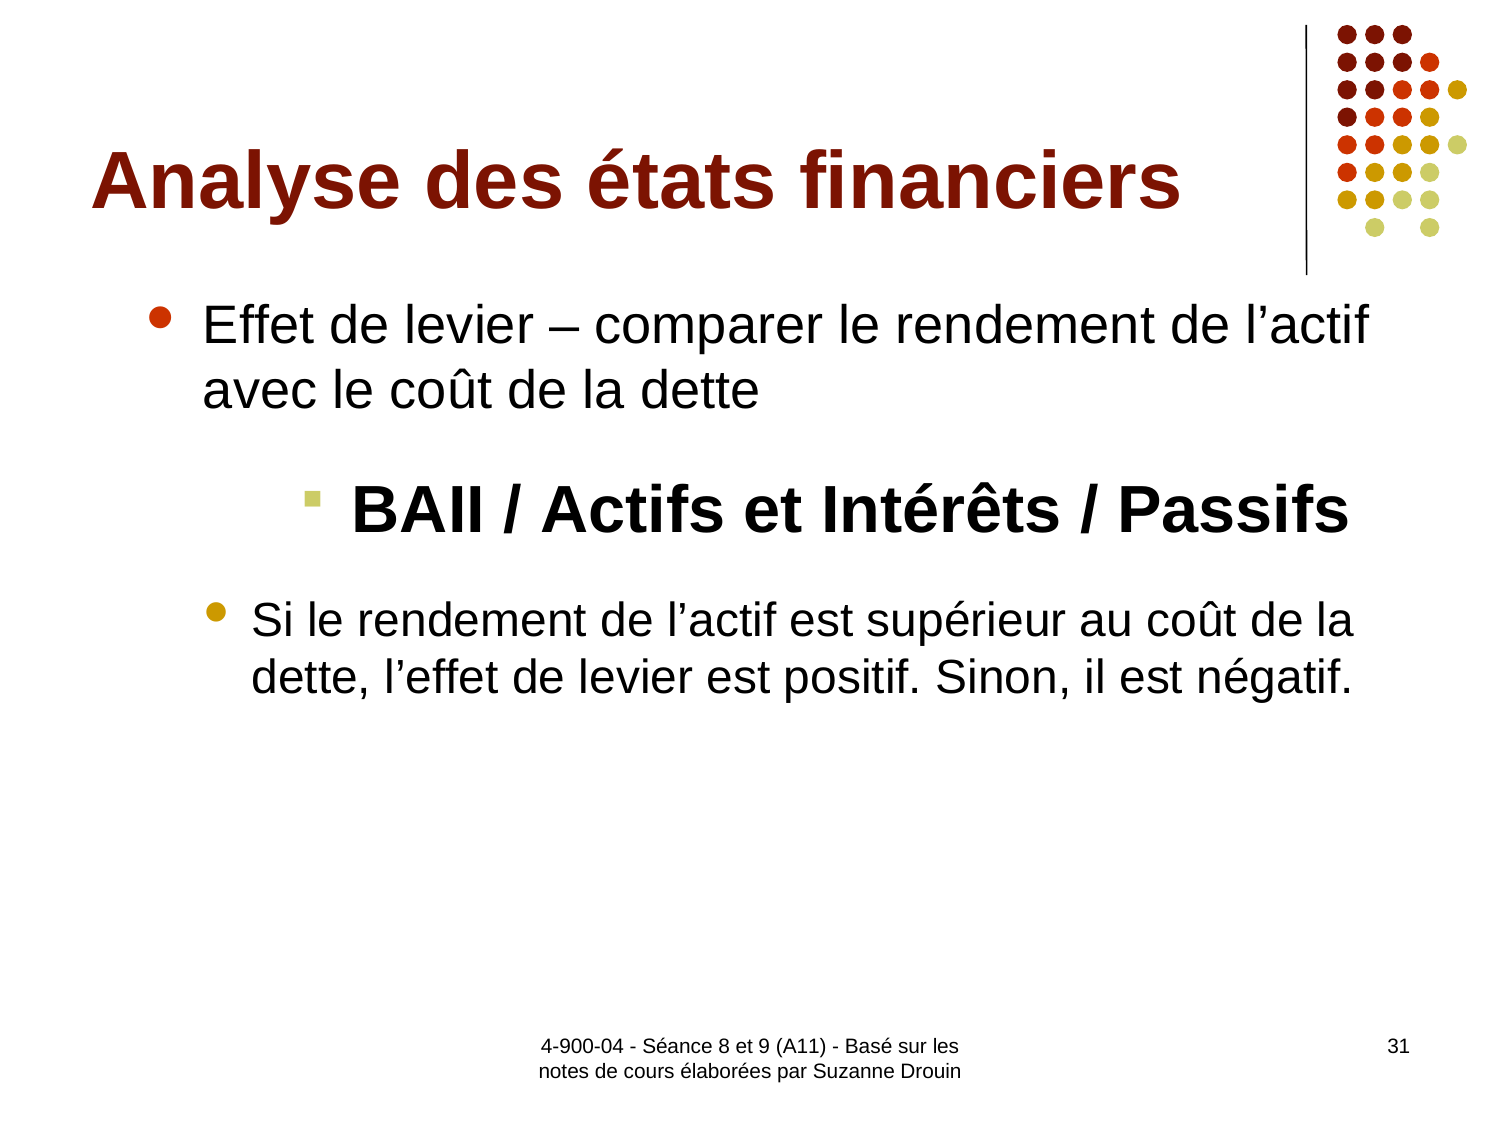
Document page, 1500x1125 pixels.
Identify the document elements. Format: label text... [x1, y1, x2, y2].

text_box Effet de levier – comparer le rendement de l’actif avec le coût de la dette BAII / Actifs et Intérêts / Passifs Si le rendement de l’actif est supérieur au coût de la dette, l’effet de levier est positif. Sinon, il est négatif. [75, 282, 1426, 1006]
text_box 4-900-04 - Séance 8 et 9 (A11) - Basé sur les notes de cours élaborées par Suzanne Drouin [512, 1025, 988, 1101]
text_box 8 [1074, 1025, 1426, 1101]
text_box Analyse des états financiers [74, 20, 1313, 233]
